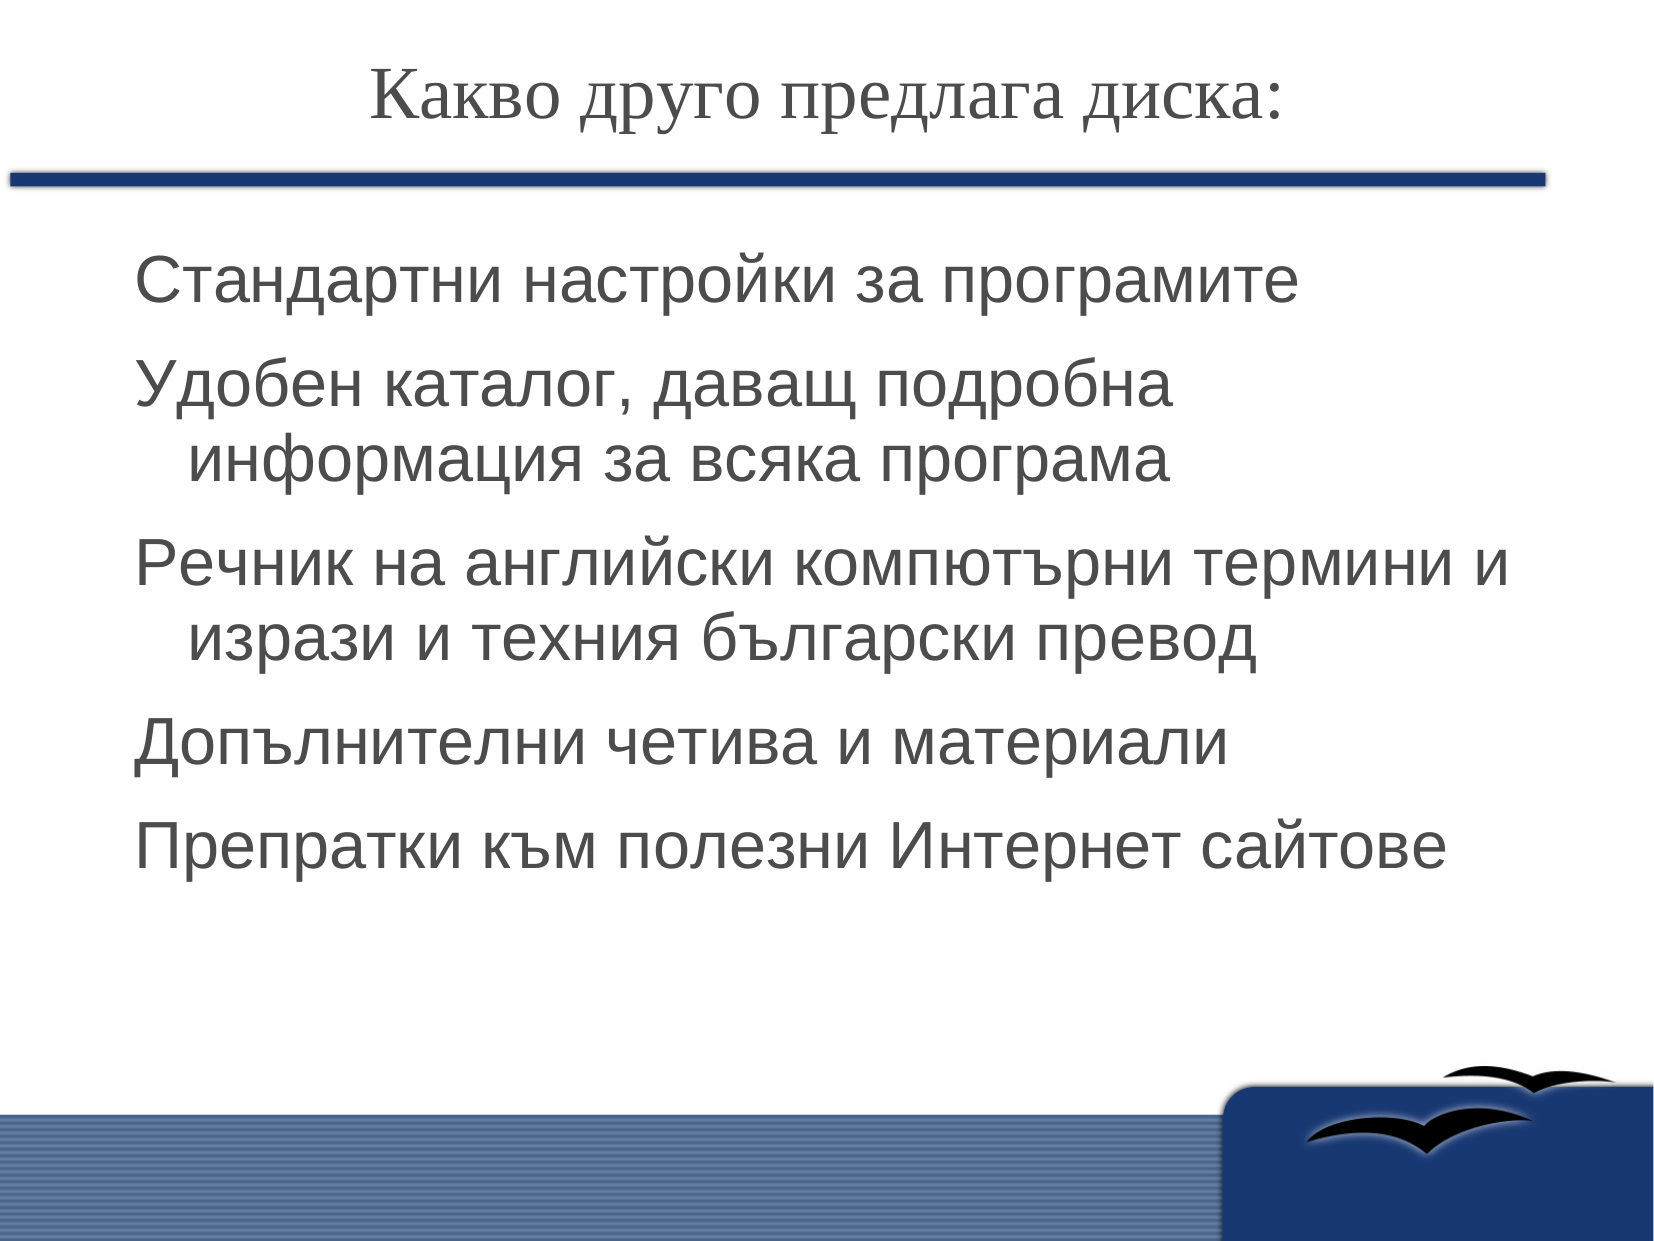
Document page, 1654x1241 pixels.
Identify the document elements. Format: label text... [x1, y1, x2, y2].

title Какво друго предлага диска: [121, 23, 1534, 164]
list Стандартни настройки за програмите Удобен каталог, даващ подробна информация за всяка програма Речник на английски компютърни термини и изрази и техния български превод Допълнителни четива и материали Препратки към полезни Интернет сайтове [116, 241, 1529, 960]
picture [0, 0, 1654, 1241]
